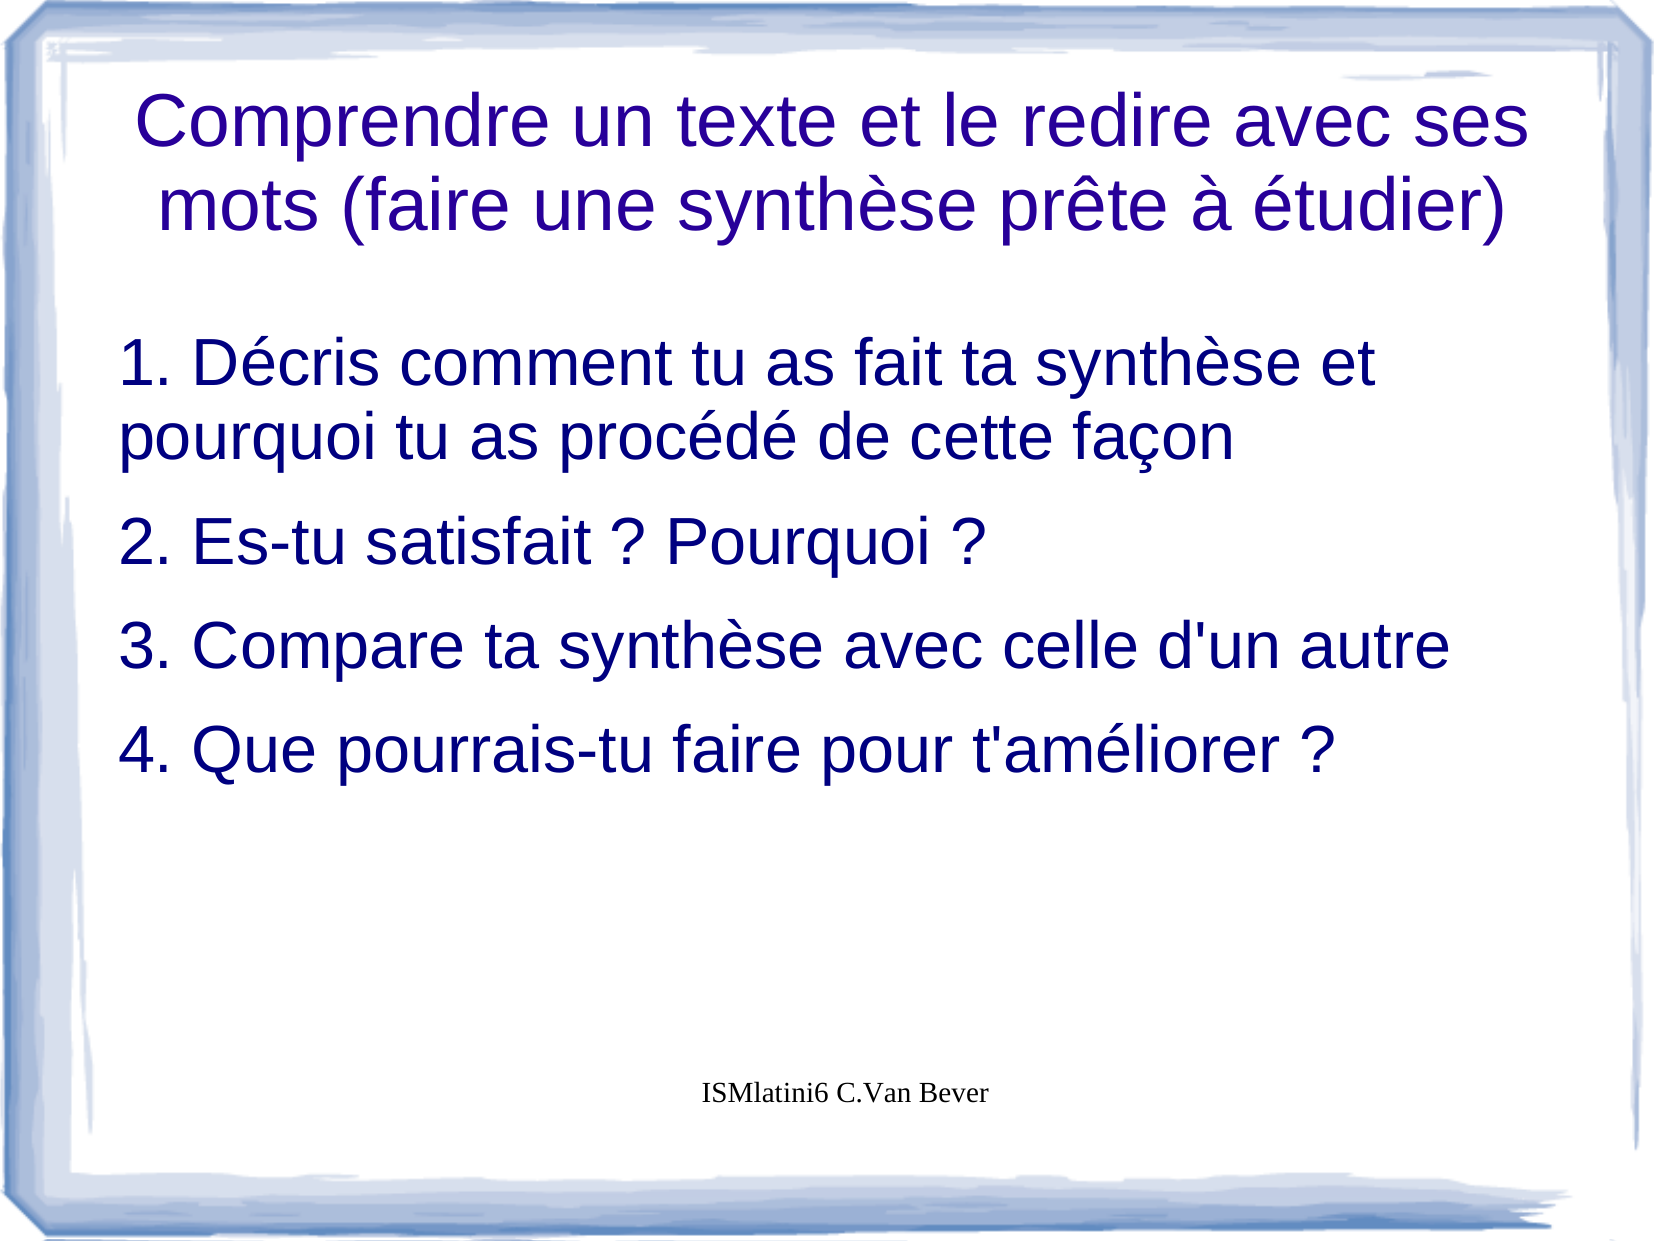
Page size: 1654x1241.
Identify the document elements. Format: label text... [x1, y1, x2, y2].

list 1. Décris comment tu as fait ta synthèse et pourquoi tu as procédé de cette façon 2. Es-tu satisfait ? Pourquoi ? 3. Compare ta synthèse avec celle d'un autre 4. Que pourrais-tu faire pour t'améliorer ? [118, 324, 1571, 1144]
picture [0, 0, 1654, 1241]
title Comprendre un texte et le redire avec ses mots (faire une synthèse prête à étudier) [88, 58, 1577, 266]
